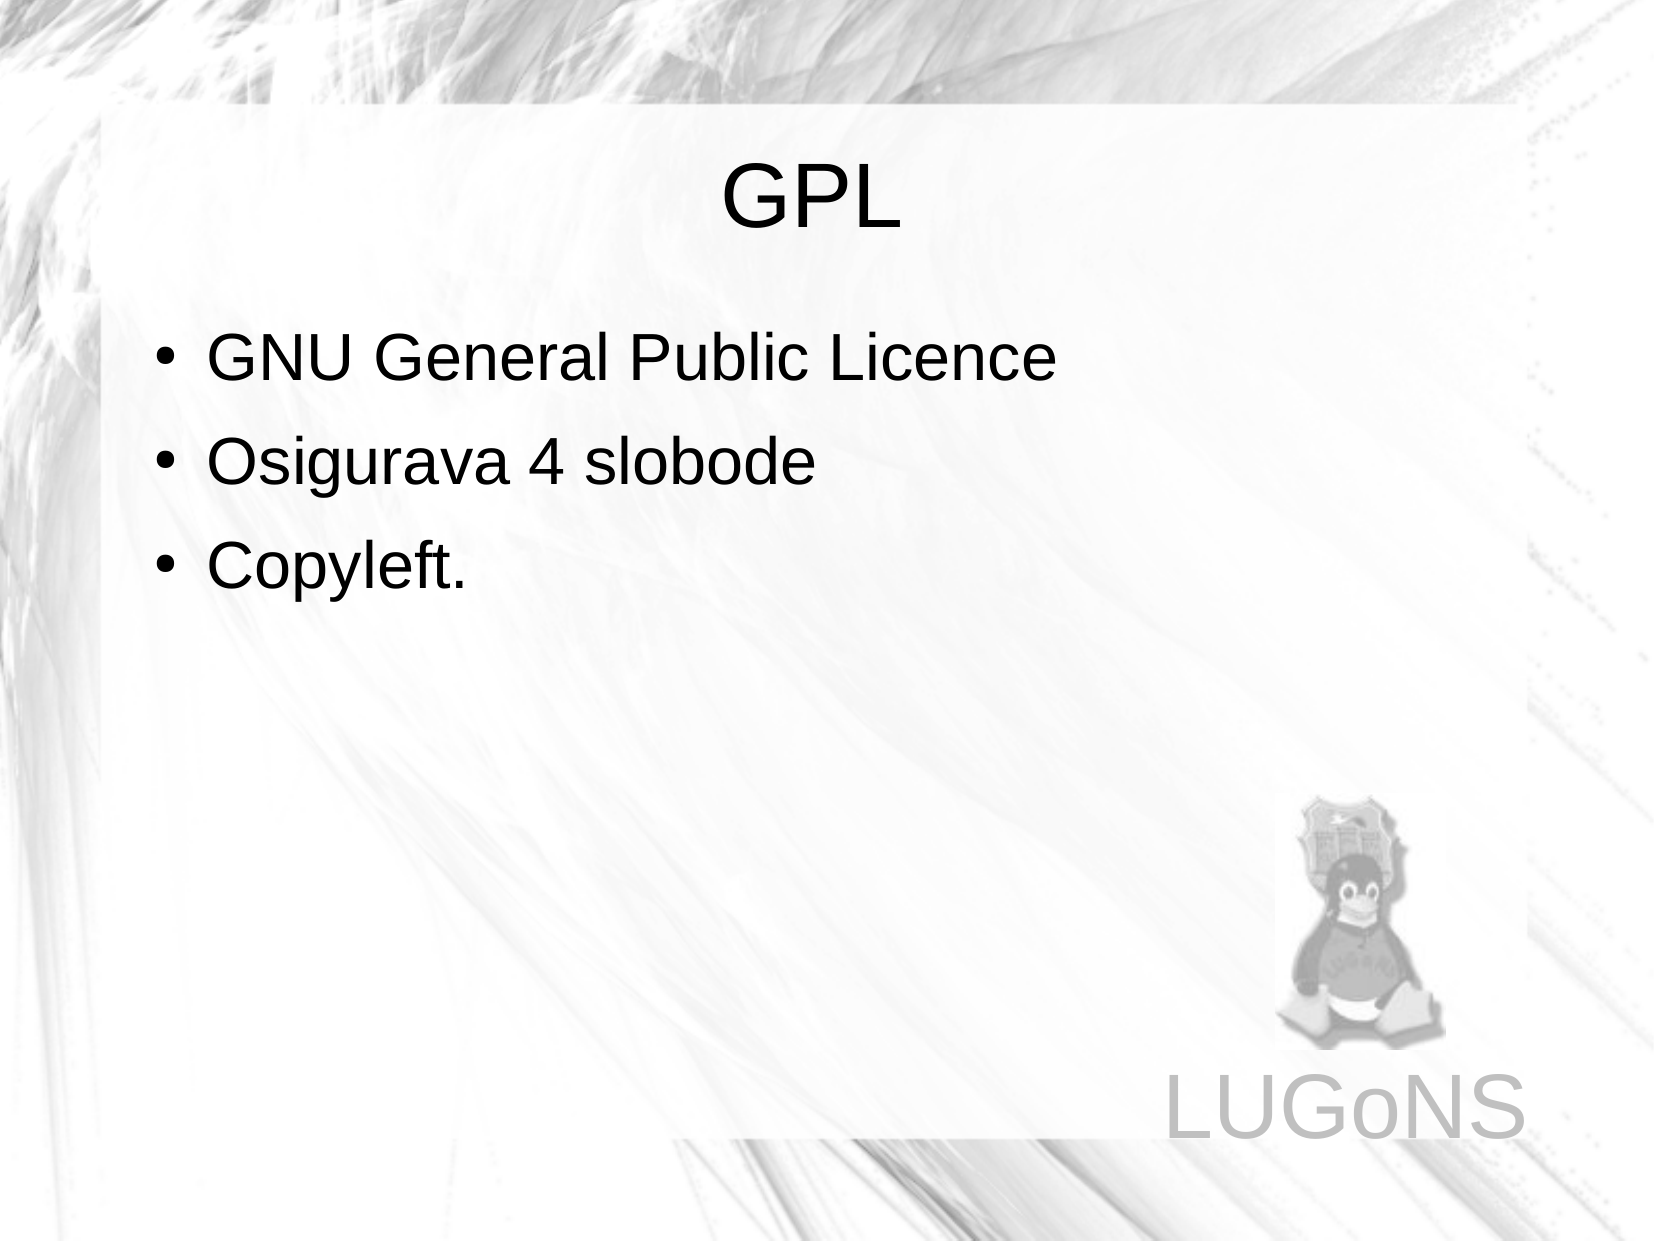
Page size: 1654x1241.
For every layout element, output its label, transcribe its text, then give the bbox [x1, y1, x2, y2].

title LUGoNS [1162, 1050, 1538, 1163]
list GNU General Public Licence Osigurava 4 slobode Copyleft. [118, 319, 1571, 1124]
picture [0, 0, 1654, 1241]
title GPL [118, 119, 1506, 273]
